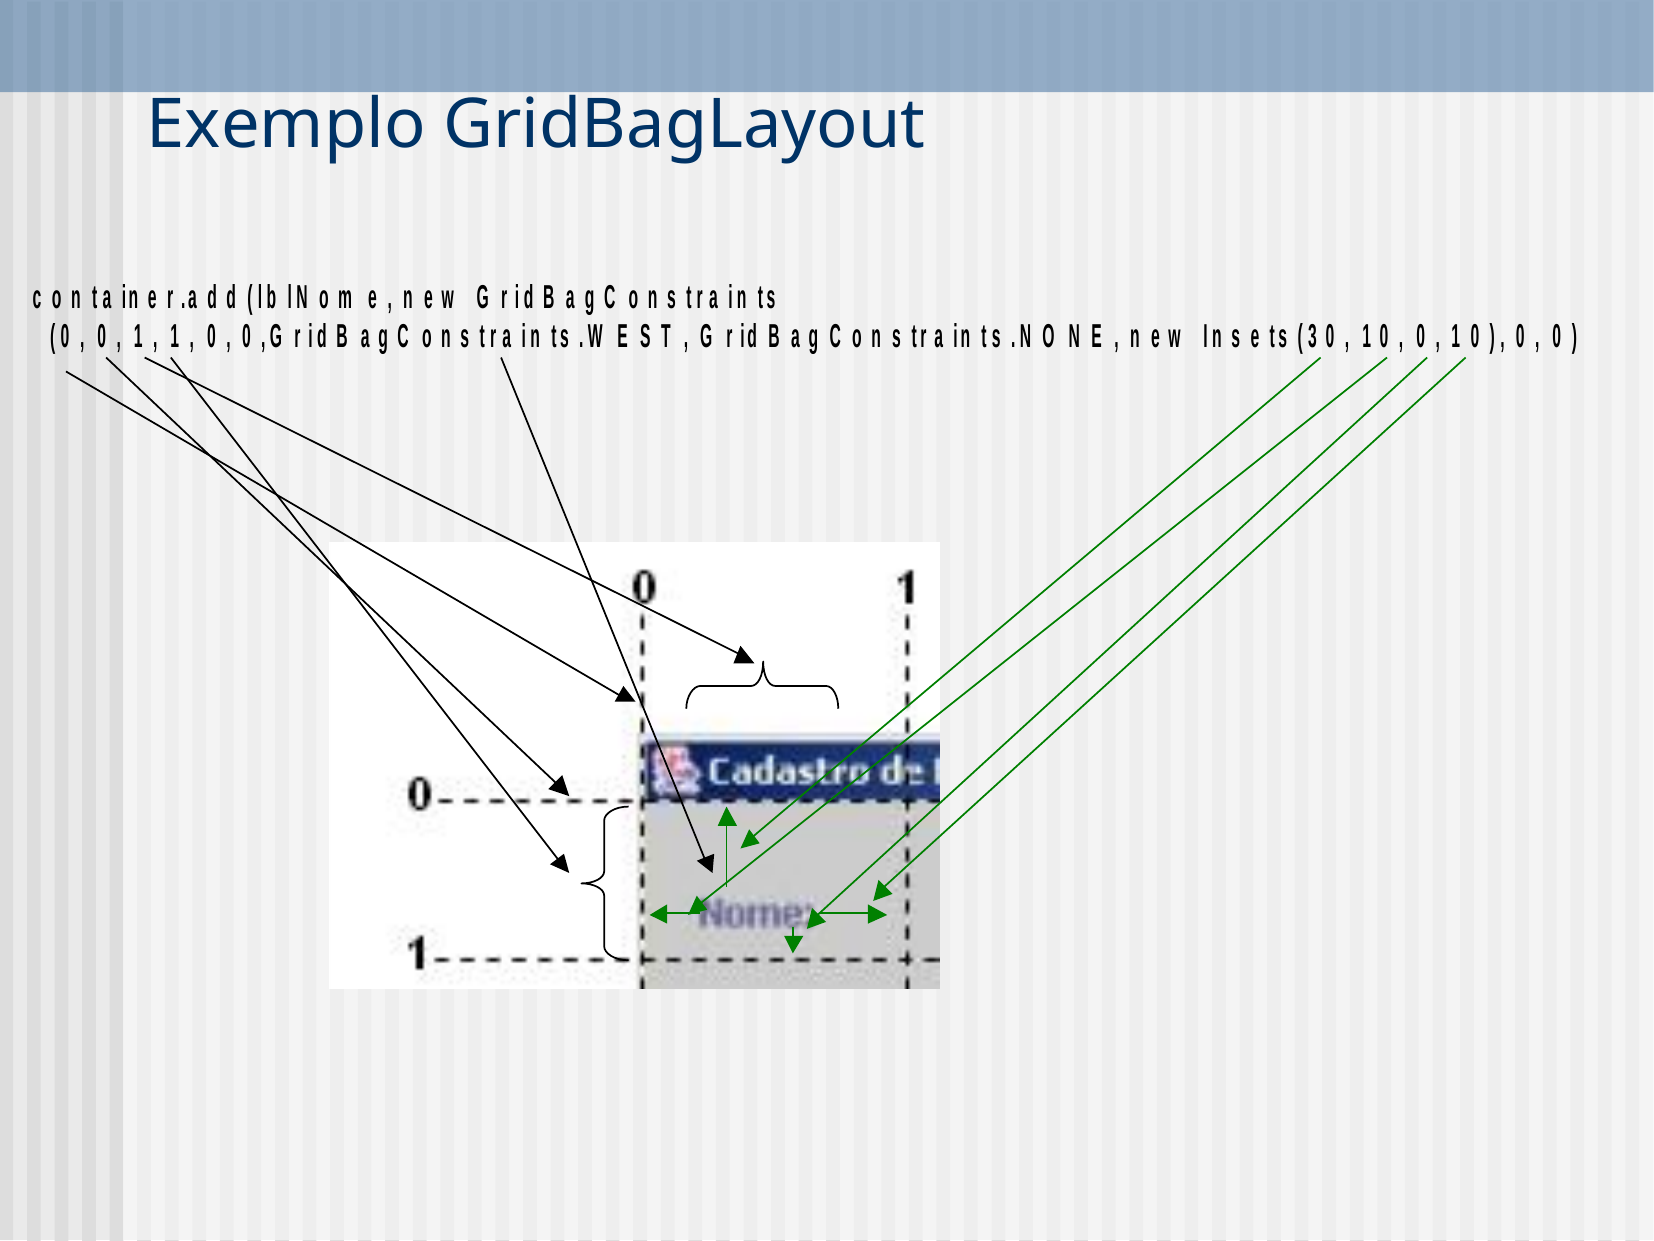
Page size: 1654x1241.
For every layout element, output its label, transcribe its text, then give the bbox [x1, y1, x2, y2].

title Exemplo GridBagLayout [146, 29, 1536, 212]
picture [6, 266, 1654, 990]
